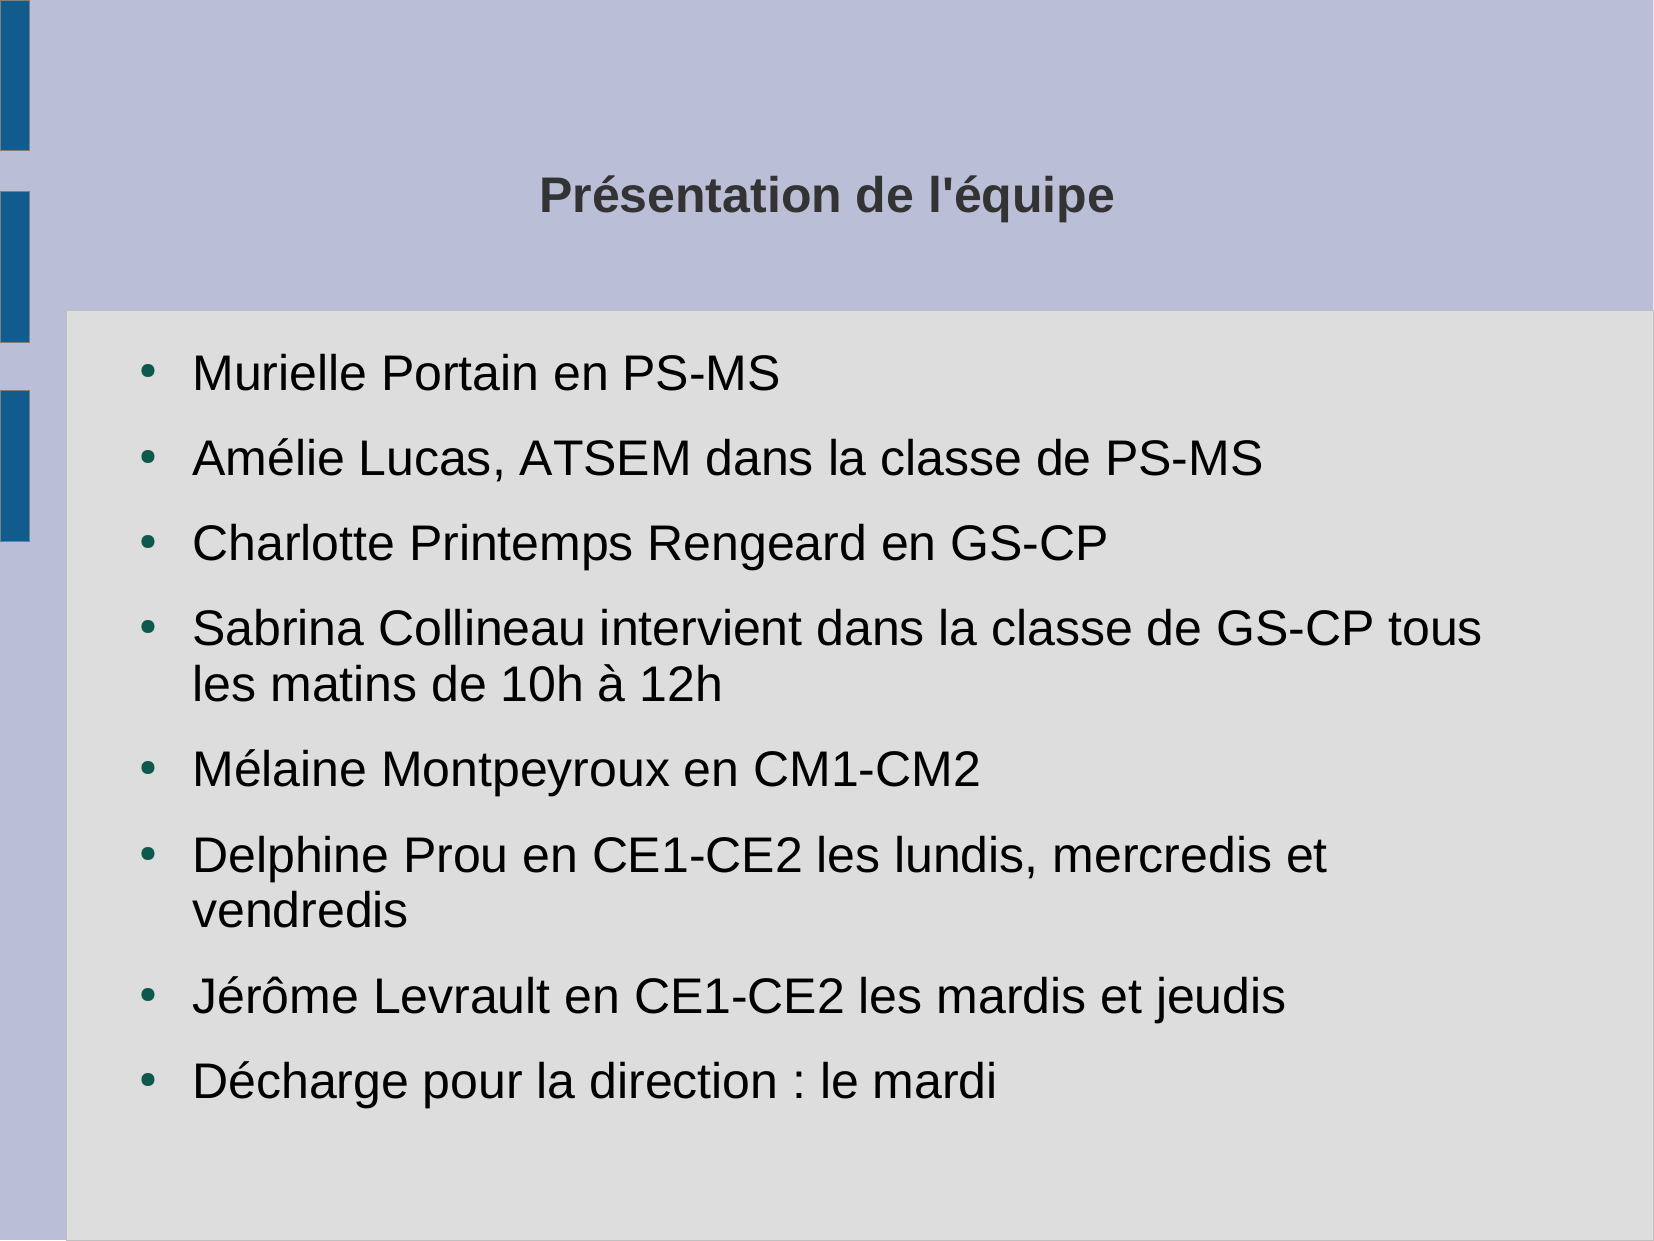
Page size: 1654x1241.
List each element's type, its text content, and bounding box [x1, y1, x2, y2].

title Présentation de l'équipe [121, 91, 1534, 299]
list Murielle Portain en PS-MS Amélie Lucas, ATSEM dans la classe de PS-MS Charlotte Printemps Rengeard en GS-CP Sabrina Collineau intervient dans la classe de GS-CP tous les matins de 10h à 12h Mélaine Montpeyroux en CM1-CM2 Delphine Prou en CE1-CE2 les lundis, mercredis et vendredis Jérôme Levrault en CE1-CE2 les mardis et jeudis Décharge pour la direction : le mardi [121, 344, 1534, 1127]
